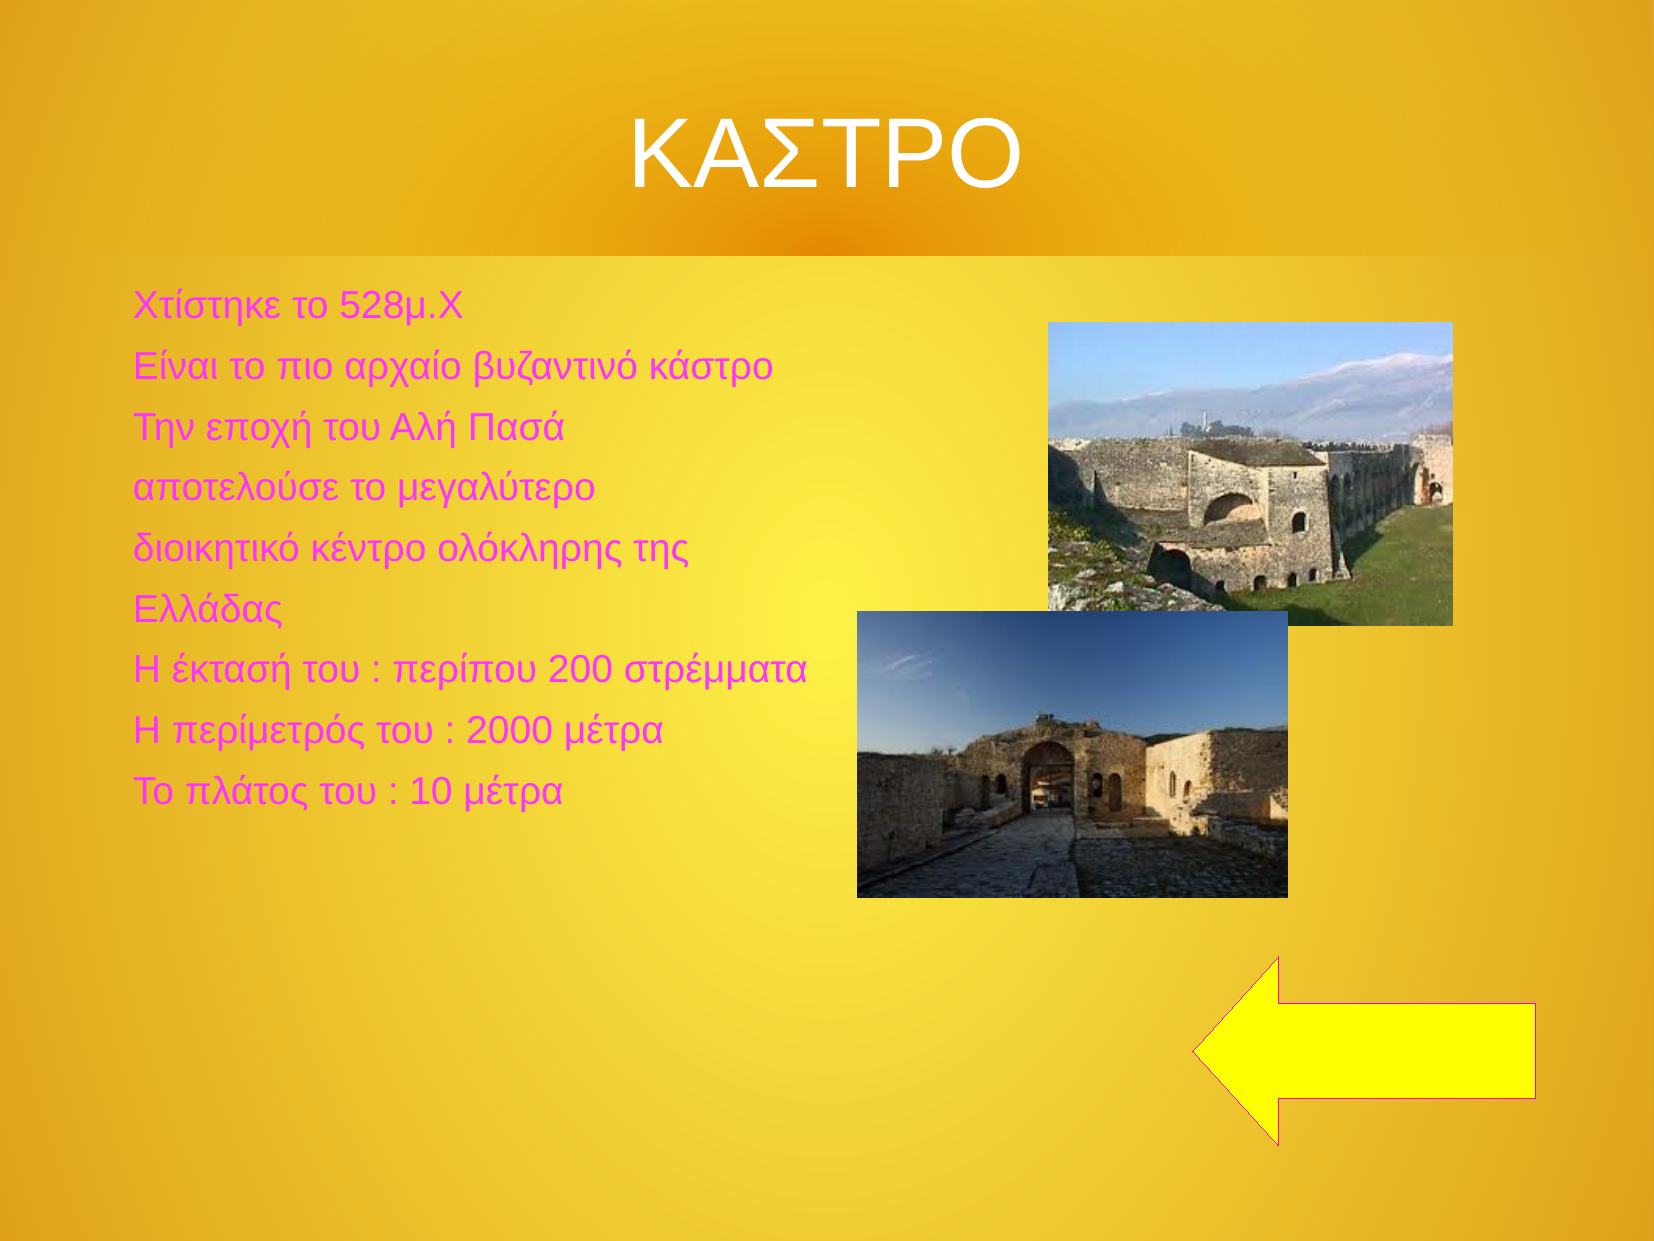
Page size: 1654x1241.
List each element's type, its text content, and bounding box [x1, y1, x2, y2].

title ΚΑΣΤΡΟ [82, 49, 1571, 257]
picture [857, 322, 1453, 898]
list Χτίστηκε το 528μ.Χ Είναι το πιο αρχαίο βυζαντινό κάστρο Την εποχή του Αλή Πασά αποτελούσε το μεγαλύτερο διοικητικό κέντρο ολόκληρης της Ελλάδας Η έκτασή του : περίπου 200 στρέμματα Η περίμετρός του : 2000 μέτρα Το πλάτος του : 10 μέτρα [94, 283, 1583, 1003]
text_box [1192, 956, 1536, 1146]
